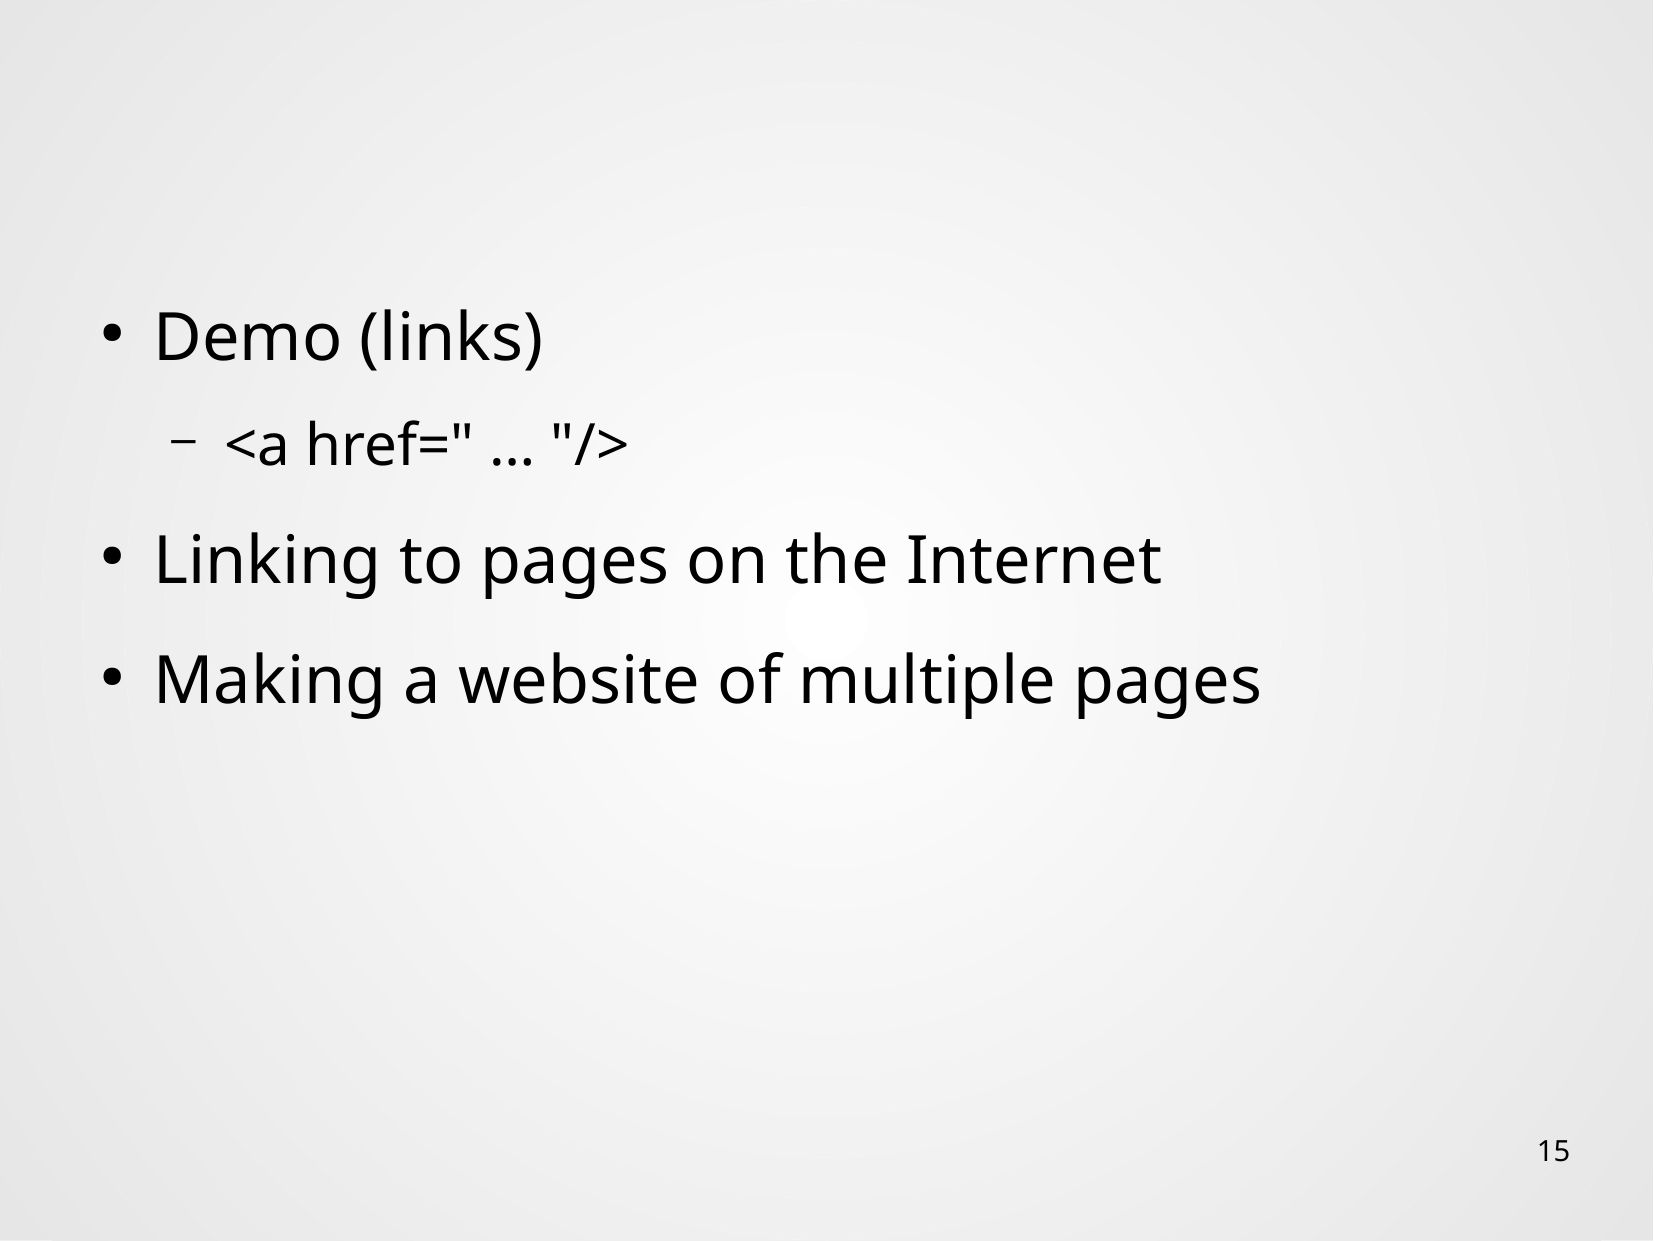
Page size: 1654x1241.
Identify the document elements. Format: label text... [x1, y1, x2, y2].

list Demo (links) <a href=" … "/> Linking to pages on the Internet Making a website of multiple pages [82, 289, 1571, 1010]
